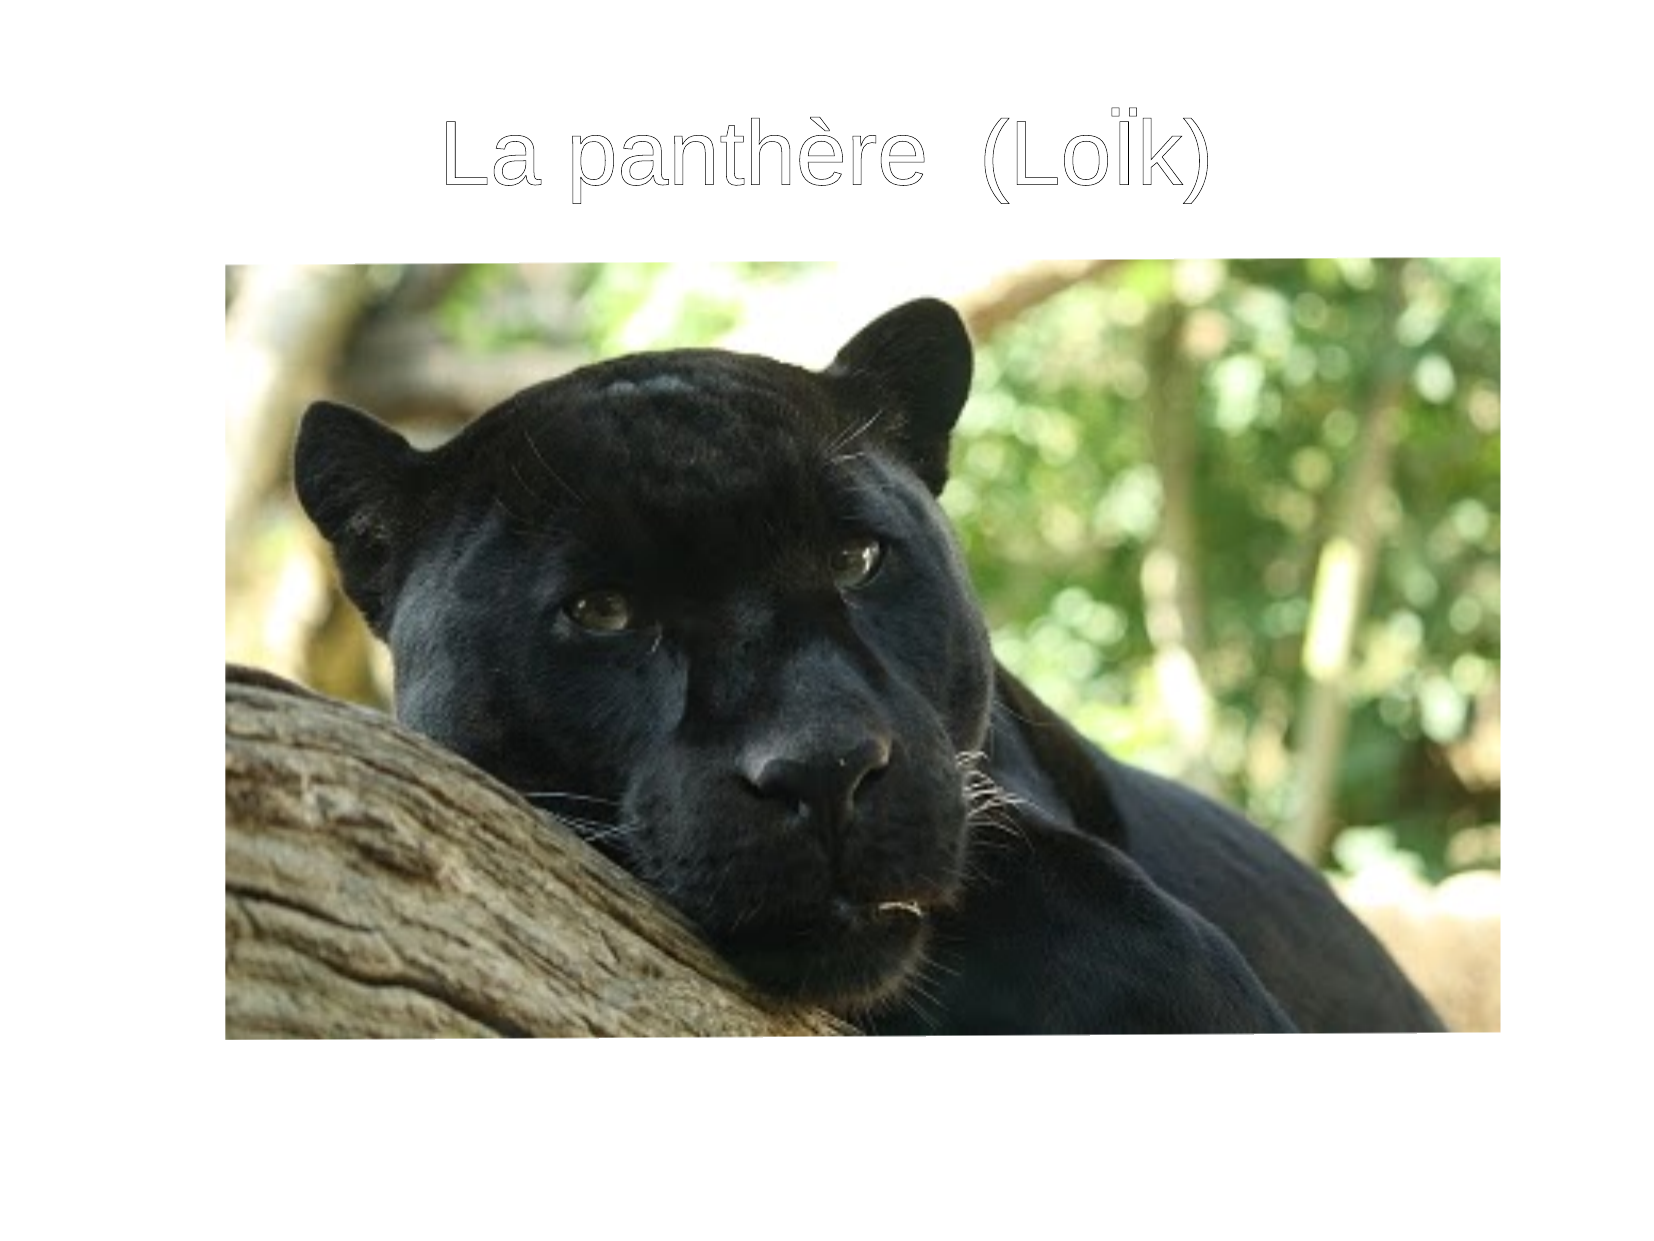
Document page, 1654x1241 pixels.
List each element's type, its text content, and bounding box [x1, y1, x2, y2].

picture [224, 256, 1501, 1040]
title La panthère (LoÏk) [82, 49, 1571, 257]
